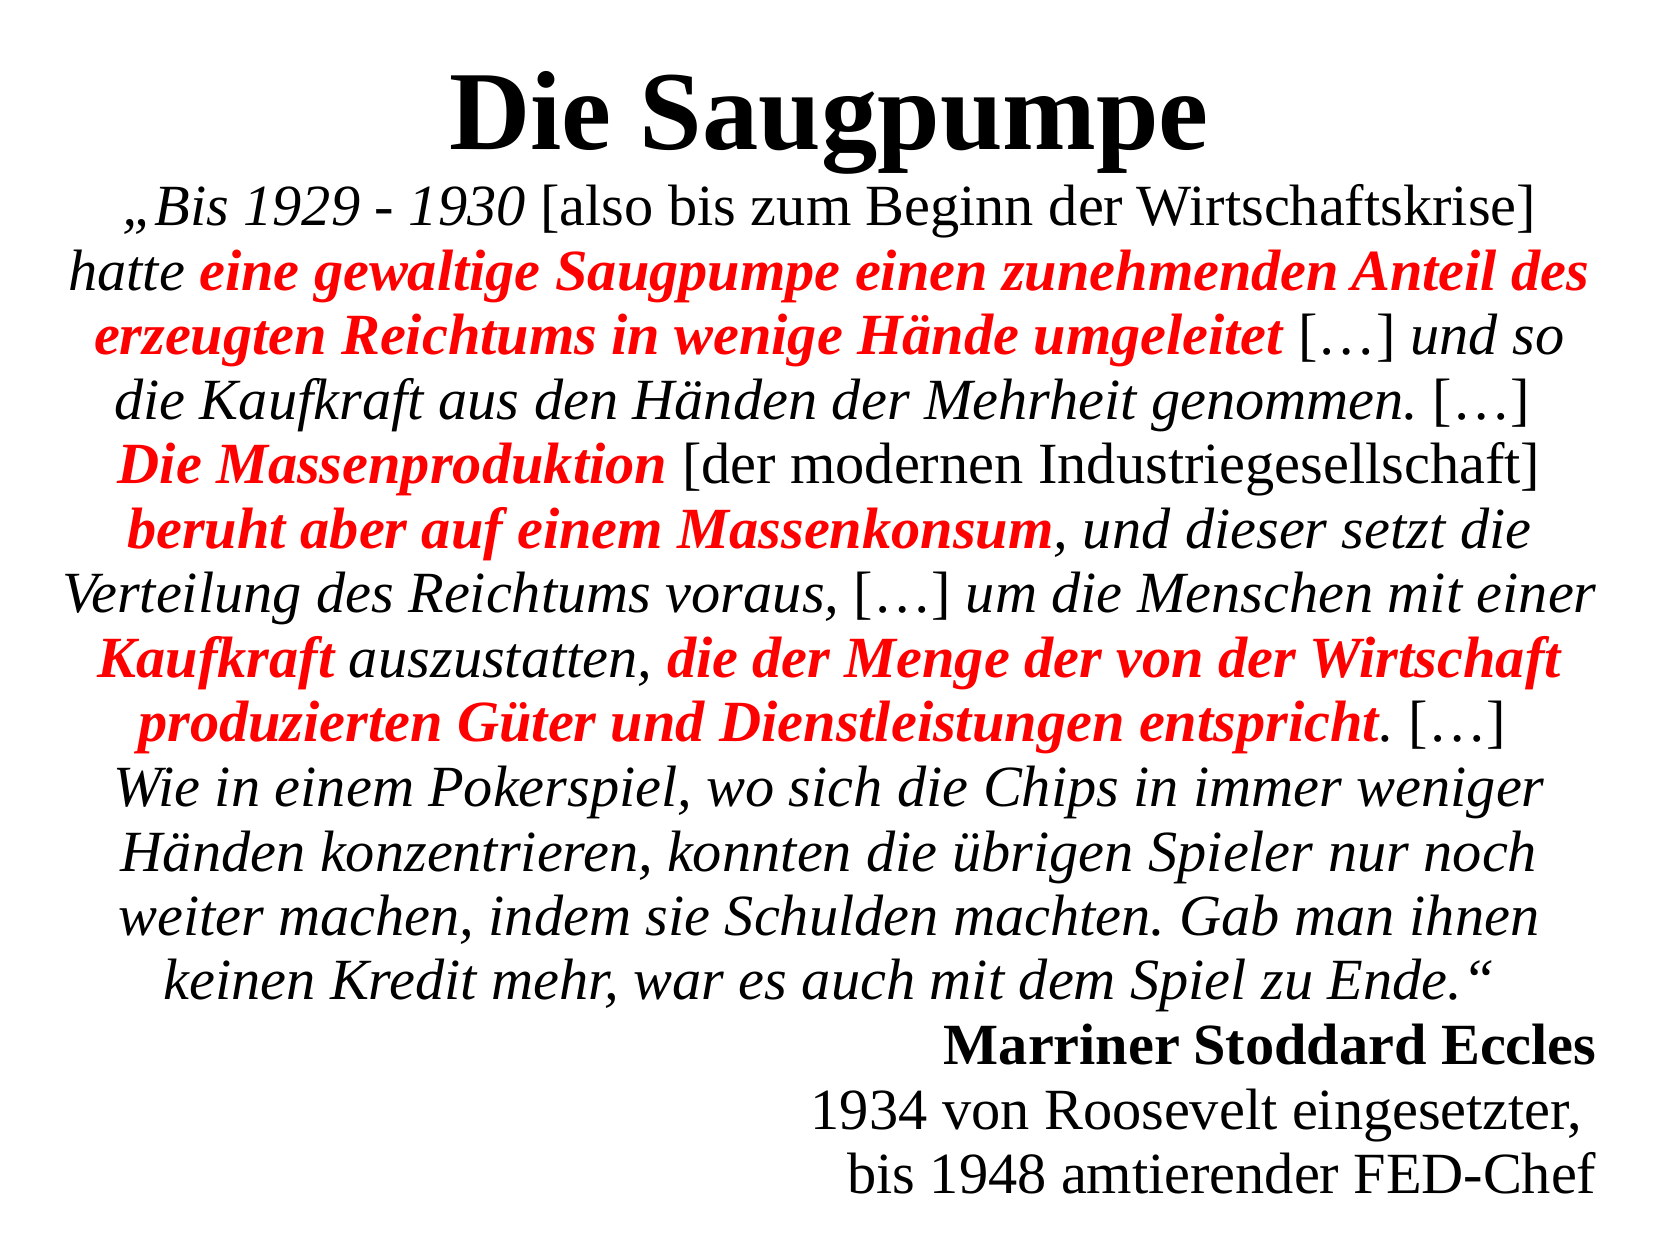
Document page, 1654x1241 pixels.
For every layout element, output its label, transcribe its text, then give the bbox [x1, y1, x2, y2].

text_box Die Saugpumpe „Bis 1929 - 1930 [also bis zum Beginn der Wirtschaftskrise] hatte eine gewaltige Saugpumpe einen zunehmenden Anteil des erzeugten Reichtums in wenige Hände umgeleitet […] und so die Kaufkraft aus den Händen der Mehrheit genommen. […] Die Massenproduktion [der modernen Industriegesellschaft] beruht aber auf einem Massenkonsum, und dieser setzt die Verteilung des Reichtums voraus, […] um die Menschen mit einer Kaufkraft auszustatten, die der Menge der von der Wirtschaft produzierten Güter und Dienstleistungen entspricht. […] Wie in einem Pokerspiel, wo sich die Chips in immer weniger Händen konzentrieren, konnten die übrigen Spieler nur noch weiter machen, indem sie Schulden machten. Gab man ihnen keinen Kredit mehr, war es auch mit dem Spiel zu Ende.“ Marriner Stoddard Eccles 1934 von Roosevelt eingesetzter, bis 1948 amtierender FED-Chef [47, 41, 1614, 1218]
